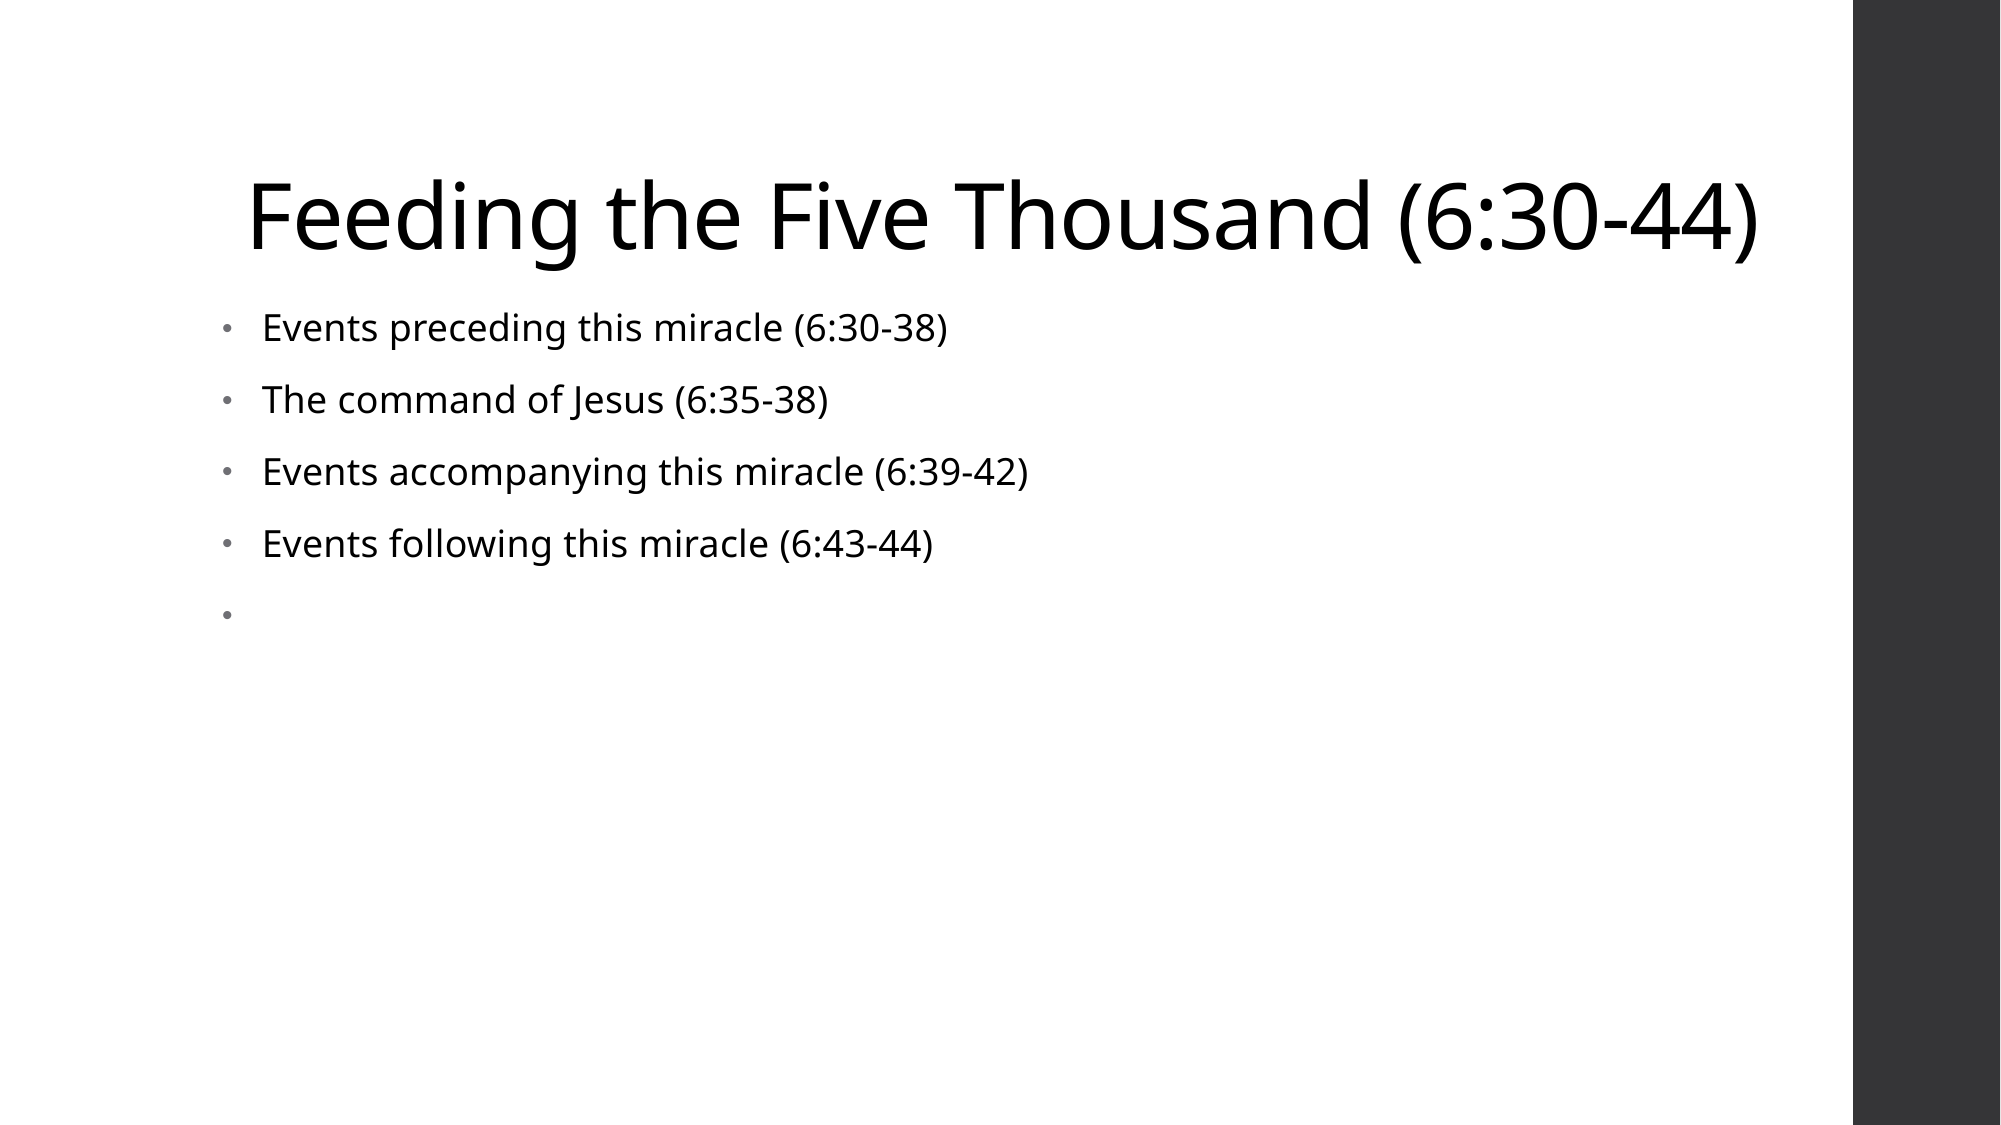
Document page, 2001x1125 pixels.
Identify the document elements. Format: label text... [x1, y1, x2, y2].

list Events preceding this miracle (6:30-38) The command of Jesus (6:35-38) Events accompanying this miracle (6:39-42) Events following this miracle (6:43-44) [206, 299, 1617, 1014]
title Feeding the Five Thousand (6:30-44) [206, 60, 1797, 278]
